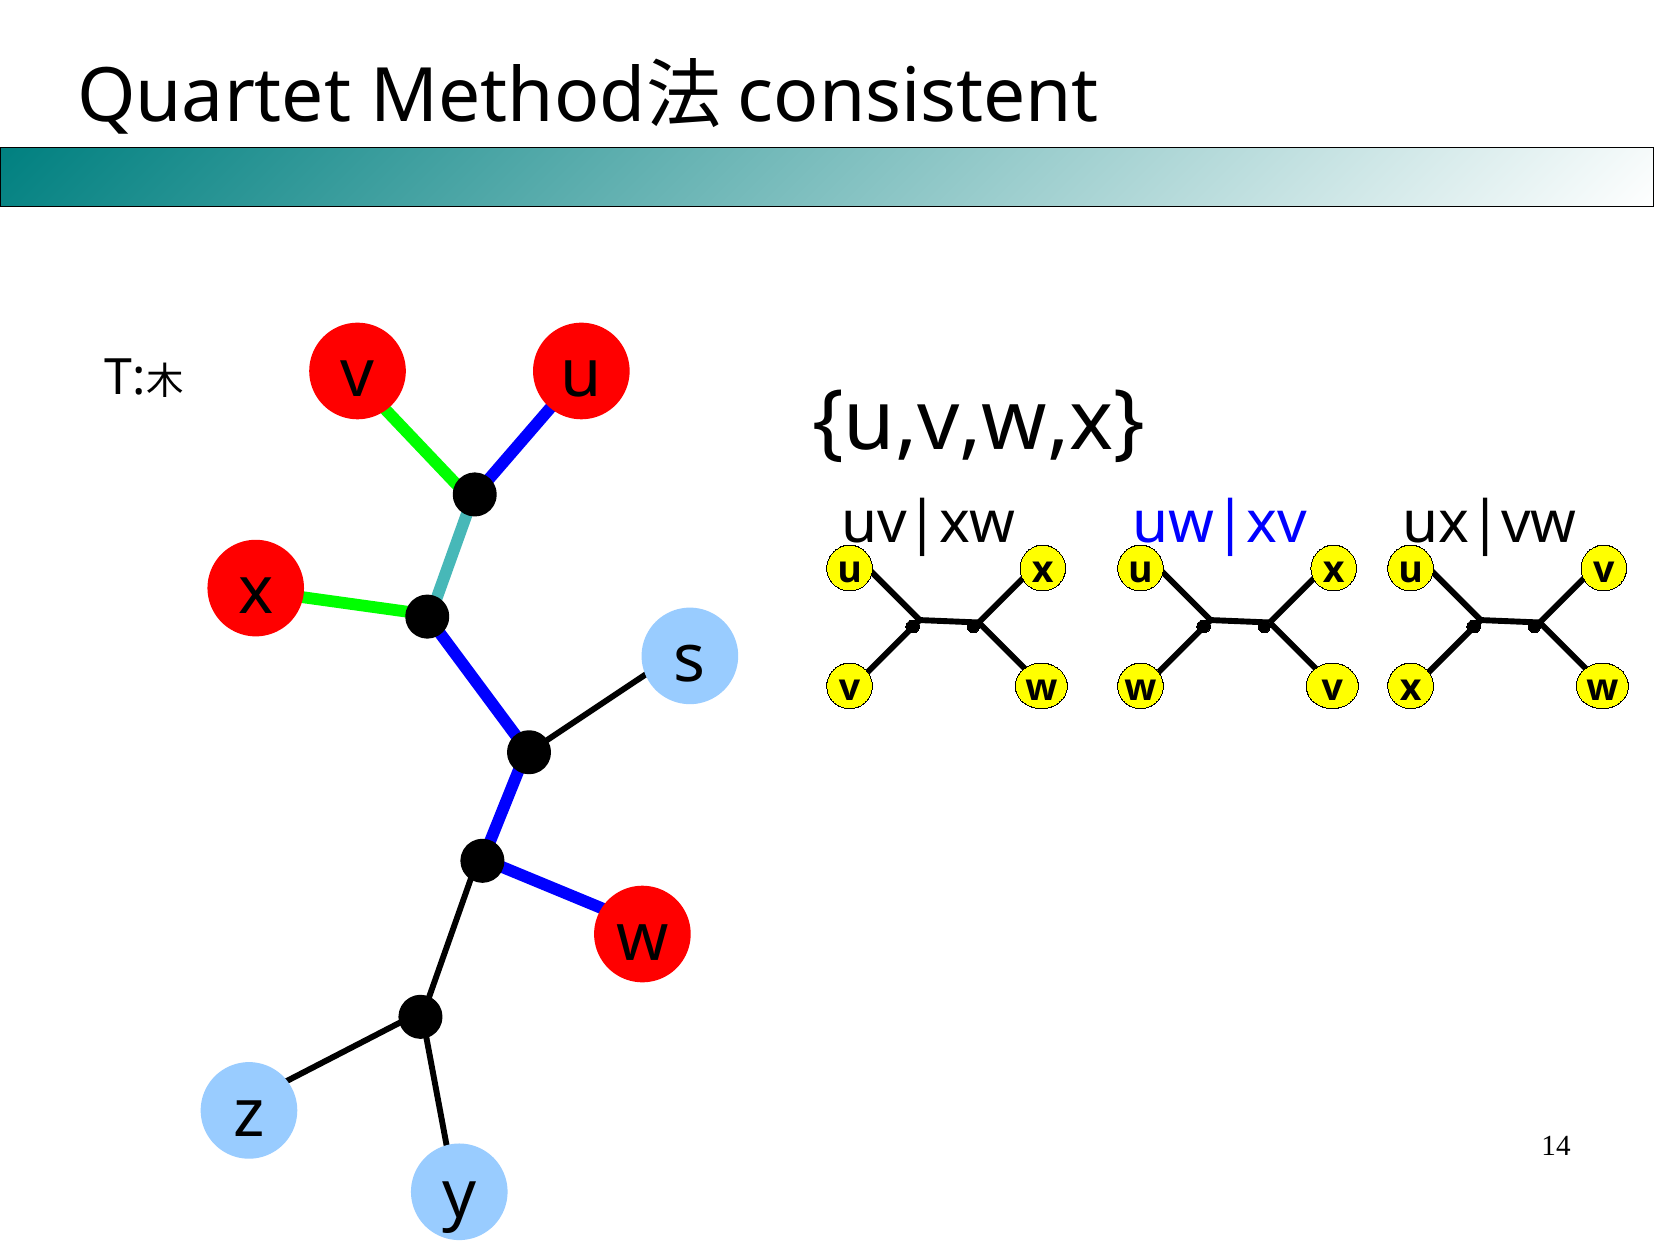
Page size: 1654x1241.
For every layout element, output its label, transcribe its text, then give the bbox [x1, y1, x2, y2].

text_box [1258, 626, 1270, 633]
text_box u [1117, 551, 1164, 591]
text_box [1474, 626, 1481, 633]
text_box x [1020, 545, 1066, 591]
text_box T:木 [90, 333, 207, 403]
text_box w [594, 885, 691, 983]
text_box [411, 600, 444, 633]
text_box x [1387, 663, 1434, 709]
text_box v [1306, 663, 1359, 709]
text_box u [826, 551, 873, 591]
text_box [458, 478, 491, 511]
text_box y [410, 1143, 508, 1241]
text_box [967, 626, 980, 633]
text_box [466, 844, 499, 877]
text_box w [1015, 663, 1068, 709]
text_box v [1581, 545, 1627, 591]
text_box u [1387, 551, 1434, 591]
text_box v [309, 322, 406, 420]
text_box [1528, 626, 1541, 633]
text_box x [207, 539, 305, 637]
title Quartet Method法 consistent [77, 29, 1566, 149]
text_box z [200, 1062, 298, 1159]
text_box x [1310, 545, 1357, 591]
text_box uv|xw [826, 472, 1034, 551]
text_box w [1117, 663, 1164, 709]
text_box {u,v,w,x} [797, 353, 1211, 458]
text_box [1203, 625, 1211, 633]
text_box [404, 1000, 437, 1033]
text_box uw|xv [1117, 472, 1325, 551]
text_box s [641, 607, 739, 705]
text_box [1196, 620, 1205, 628]
text_box u [533, 322, 630, 420]
text_box [912, 625, 920, 633]
text_box w [1576, 663, 1629, 709]
text_box v [826, 663, 873, 709]
text_box [905, 620, 914, 628]
text_box ux|vw [1387, 472, 1595, 551]
text_box [512, 736, 546, 769]
text_box [1466, 620, 1475, 628]
